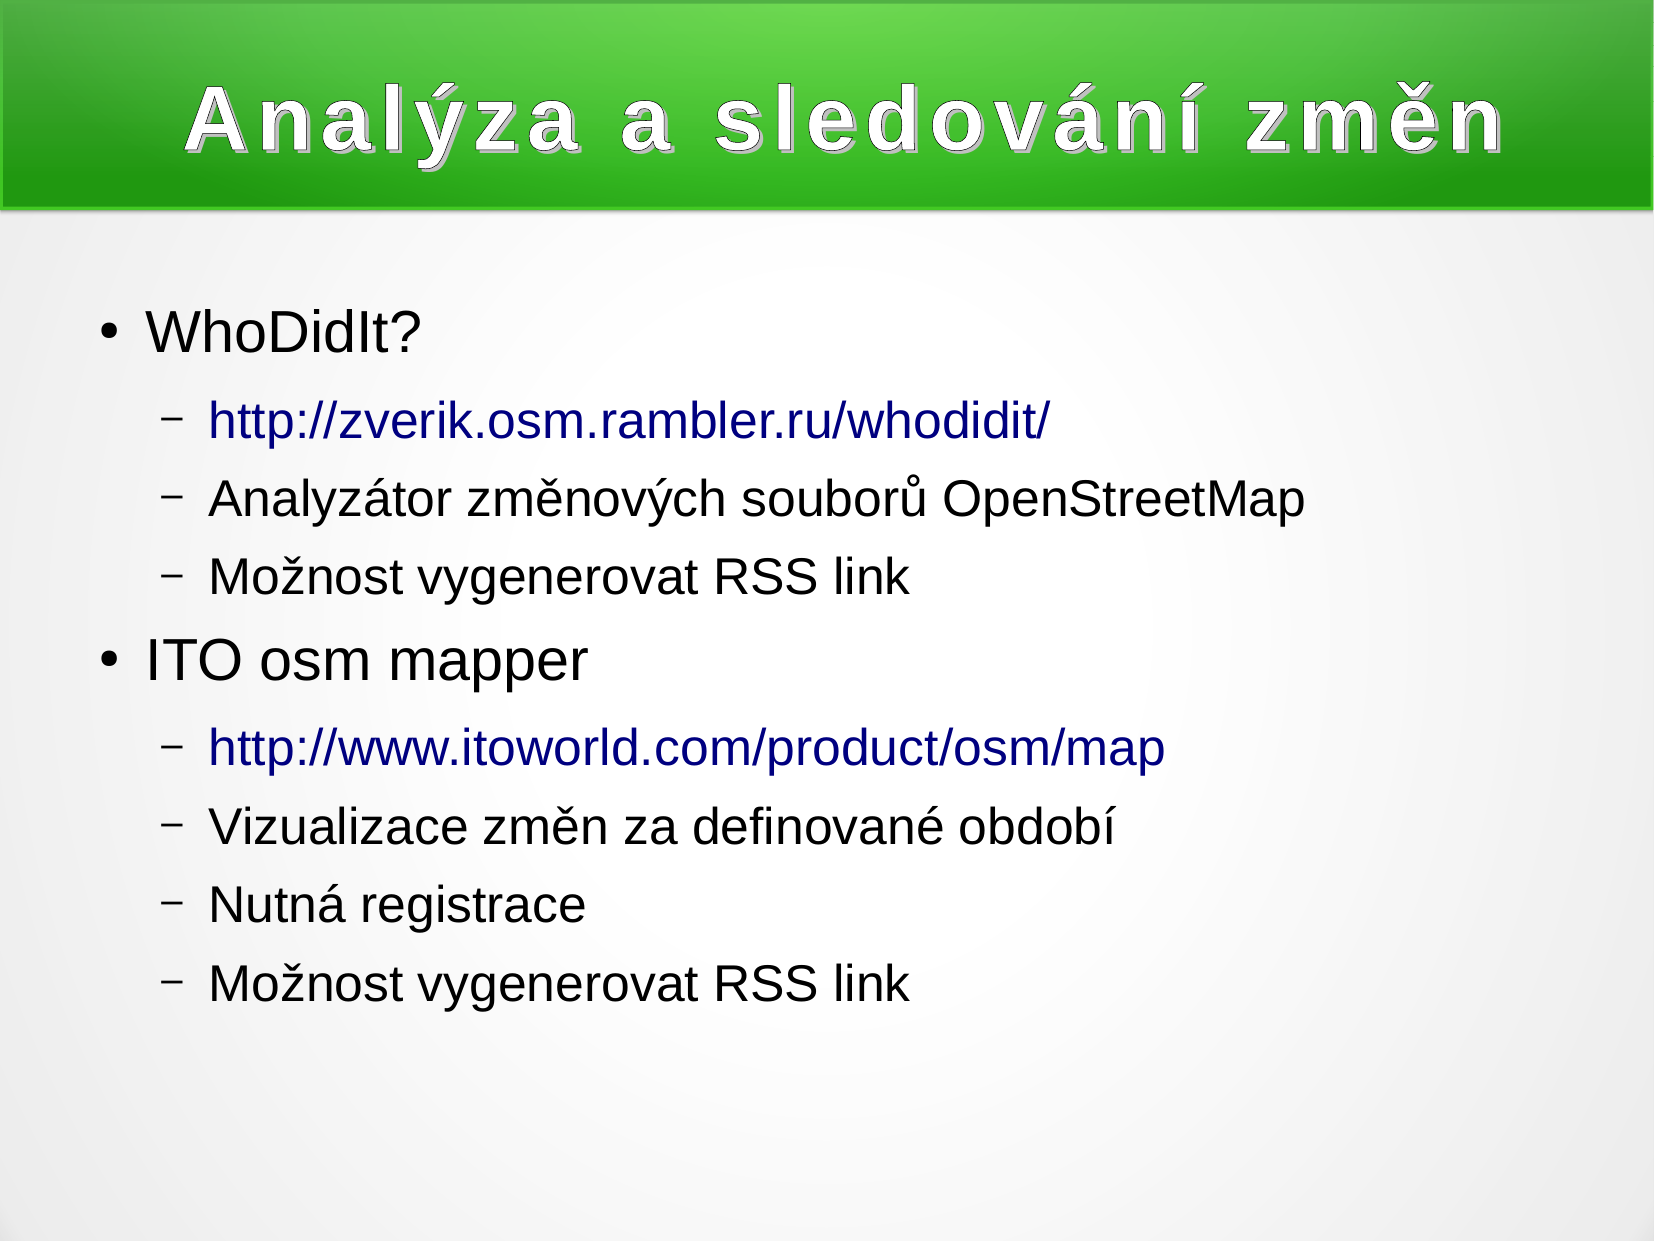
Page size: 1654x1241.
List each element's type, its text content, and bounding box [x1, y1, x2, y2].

list WhoDidIt? http://zverik.osm.rambler.ru/whodidit/ Analyzátor změnových souborů OpenStreetMap Možnost vygenerovat RSS link ITO osm mapper http://www.itoworld.com/product/osm/map Vizualizace změn za definované období Nutná registrace Možnost vygenerovat RSS link [82, 299, 1571, 1019]
title Analýza a sledování změn [82, 47, 1571, 189]
